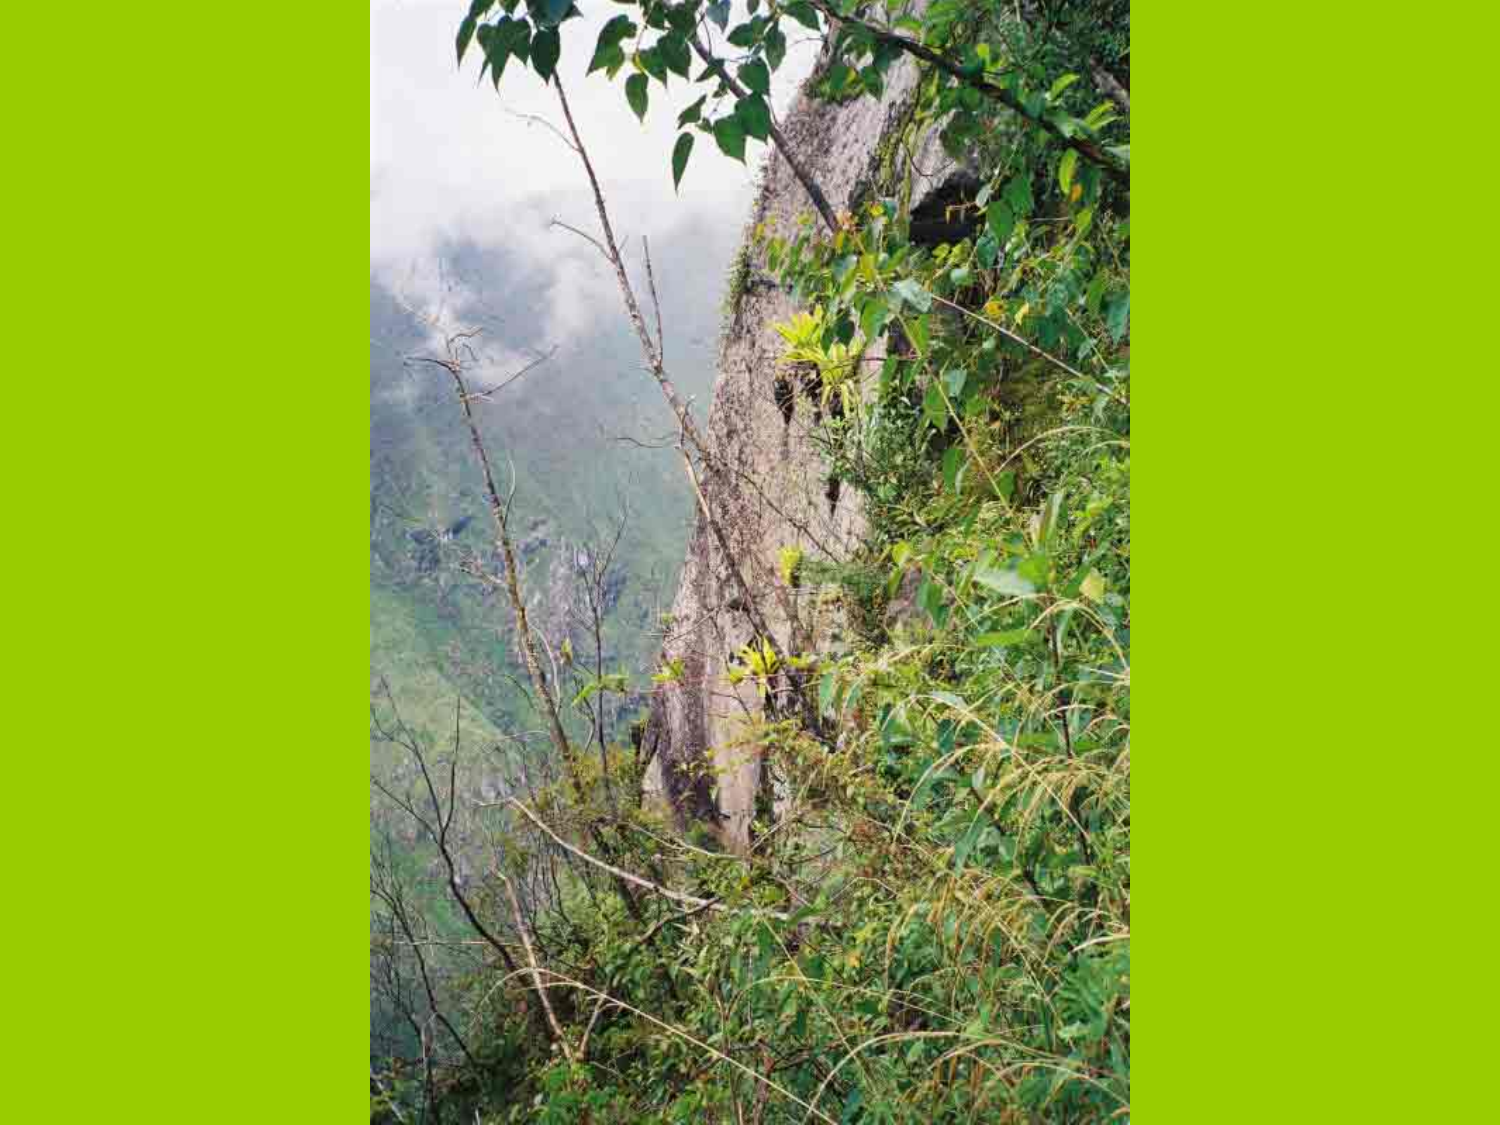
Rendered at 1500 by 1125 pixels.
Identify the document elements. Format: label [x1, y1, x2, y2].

picture [370, 0, 1130, 1125]
